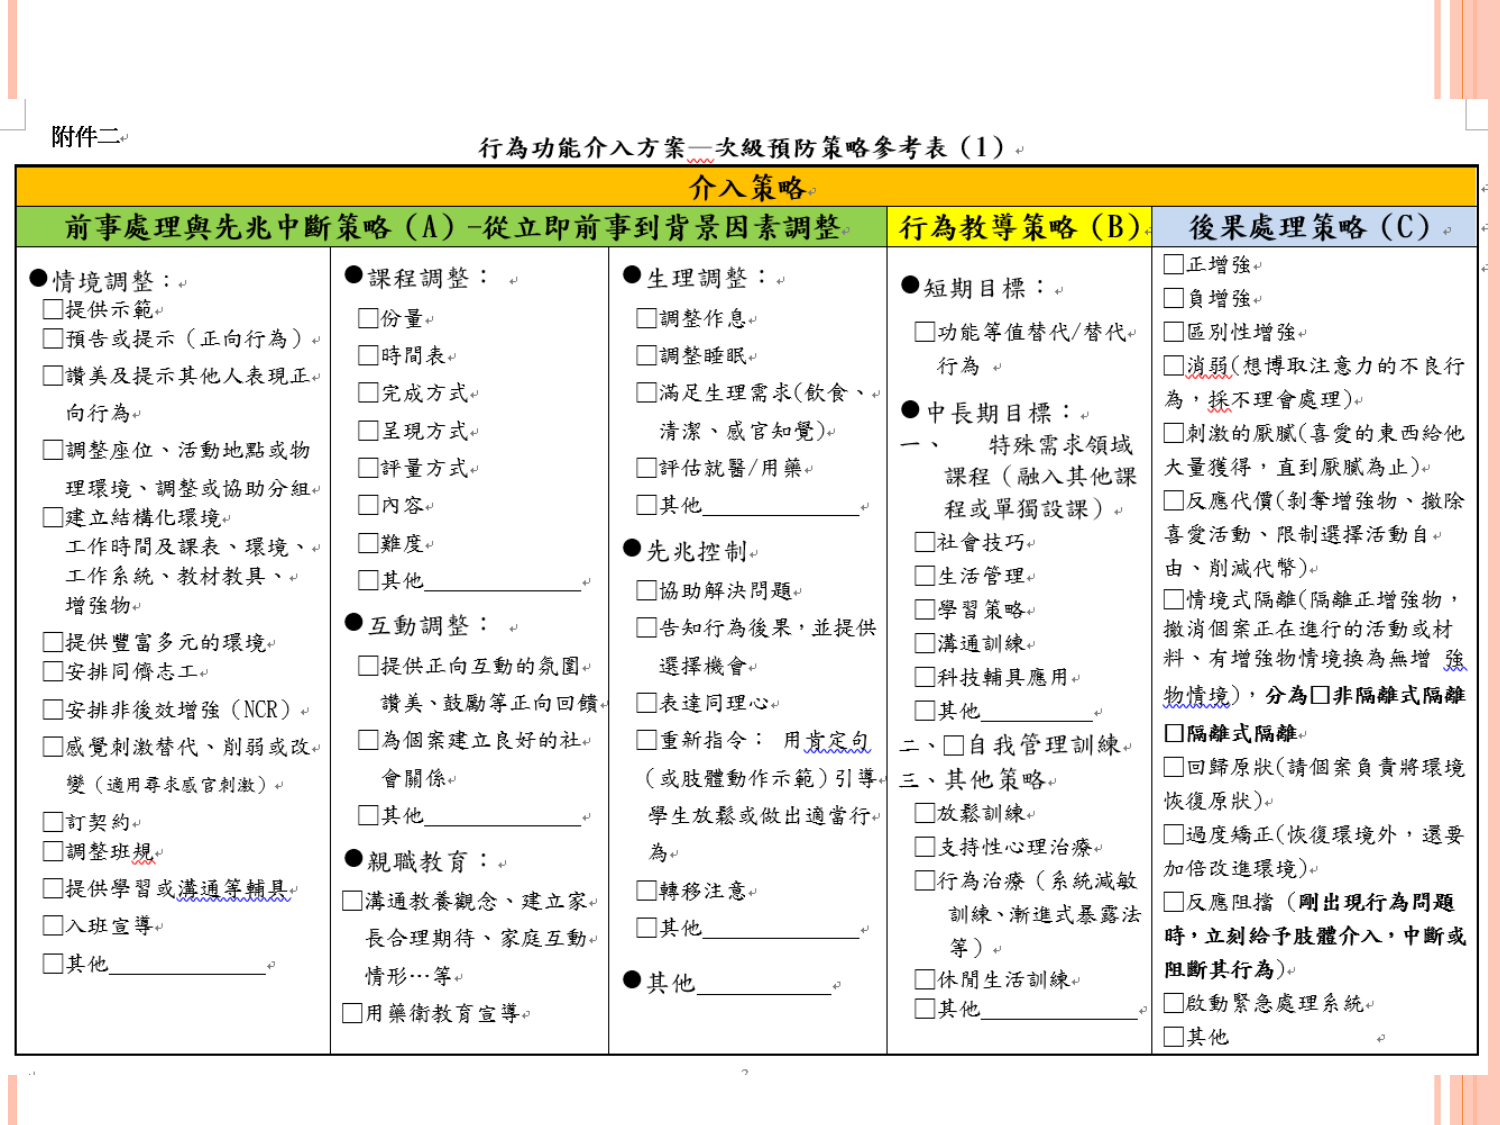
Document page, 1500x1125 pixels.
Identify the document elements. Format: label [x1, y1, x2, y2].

picture [0, 99, 1488, 1075]
